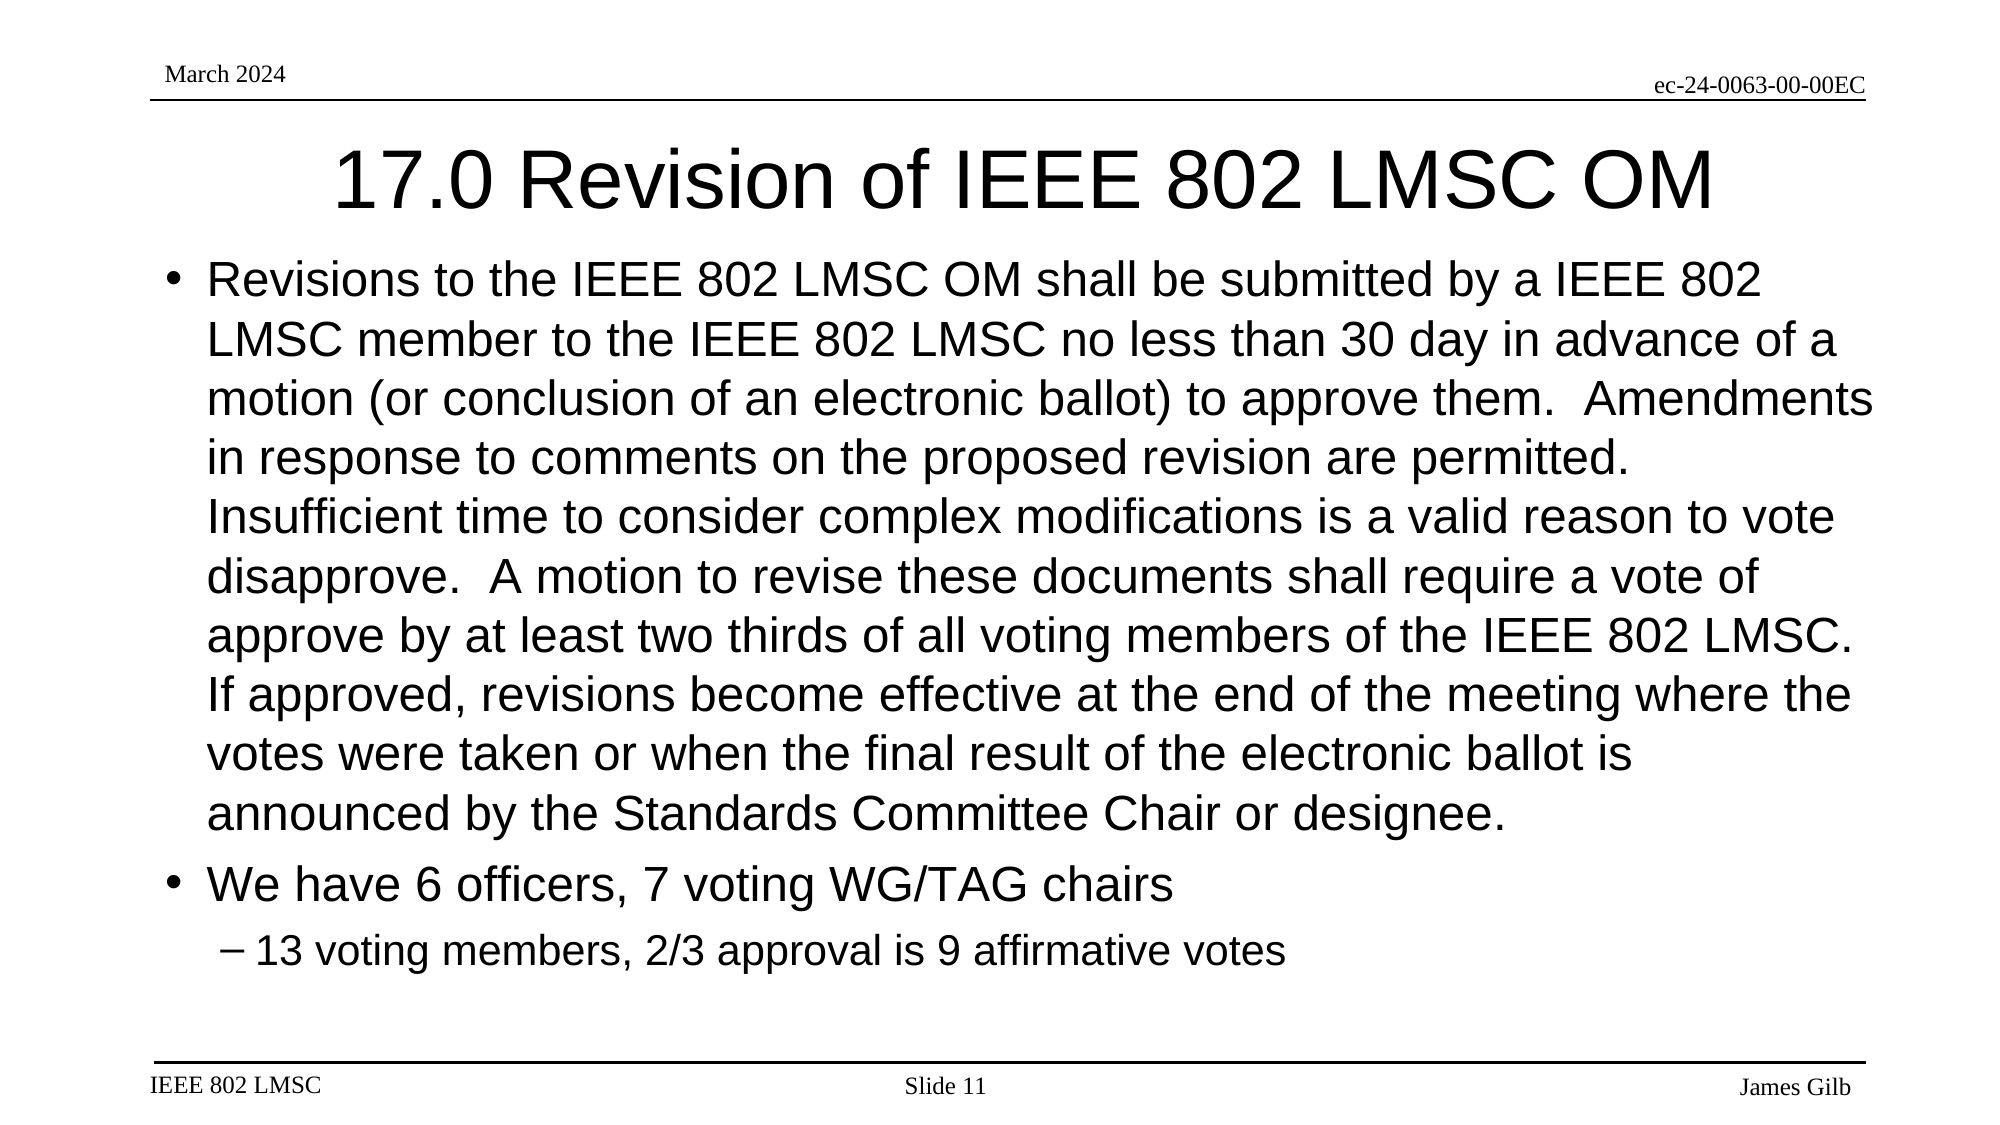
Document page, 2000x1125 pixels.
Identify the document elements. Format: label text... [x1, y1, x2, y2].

list Revisions to the IEEE 802 LMSC OM shall be submitted by a IEEE 802 LMSC member to the IEEE 802 LMSC no less than 30 day in advance of a motion (or conclusion of an electronic ballot) to approve them. Amendments in response to comments on the proposed revision are permitted. Insufficient time to consider complex modifications is a valid reason to vote disapprove. A motion to revise these documents shall require a vote of approve by at least two thirds of all voting members of the IEEE 802 LMSC. If approved, revisions become effective at the end of the meeting where the votes were taken or when the final result of the electronic ballot is announced by the Standards Committee Chair or designee. We have 6 officers, 7 voting WG/TAG chairs 13 voting members, 2/3 approval is 9 affirmative votes [149, 239, 1900, 1051]
title 17.0 Revision of IEEE 802 LMSC OM [149, 112, 1900, 238]
